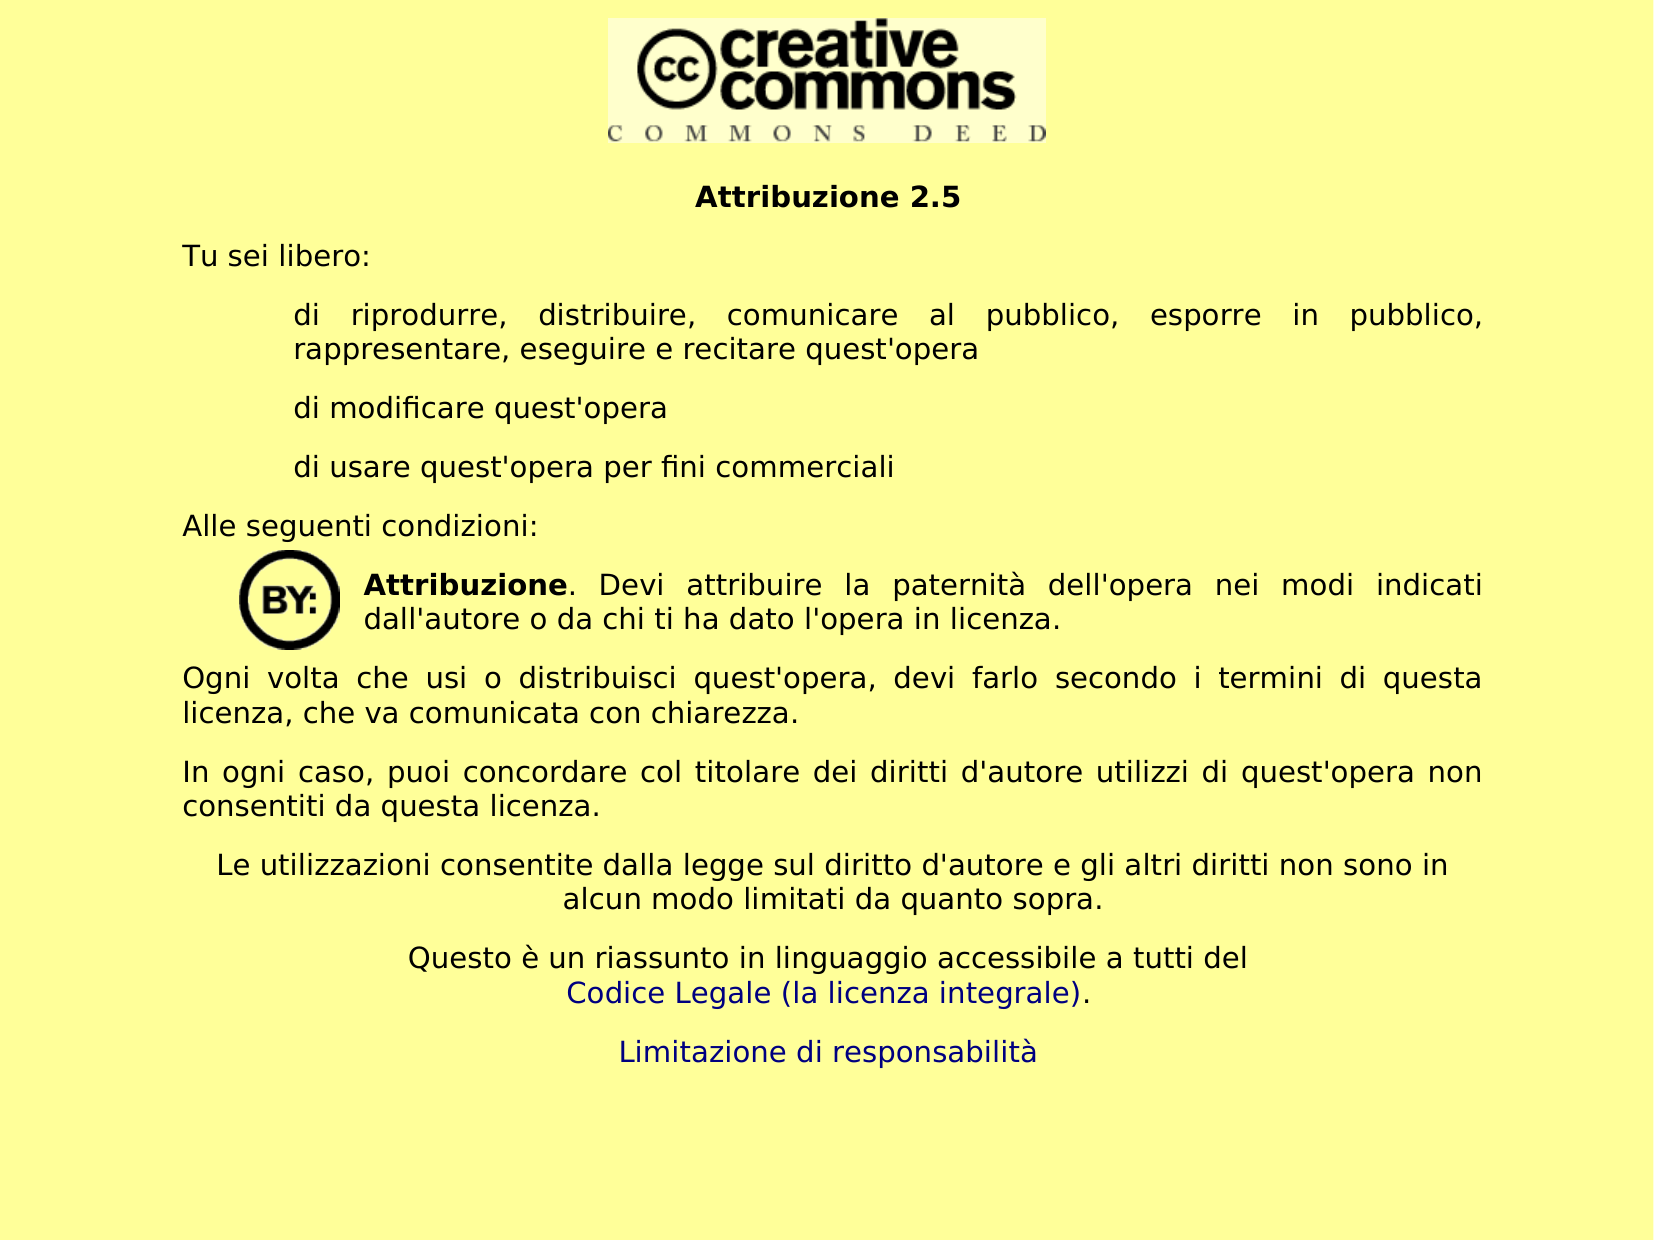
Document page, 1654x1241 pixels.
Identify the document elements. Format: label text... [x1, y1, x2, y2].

picture [608, 18, 1046, 143]
picture [239, 550, 340, 651]
text_box Attribuzione 2.5 Tu sei libero: di riprodurre, distribuire, comunicare al pubblico, esporre in pubblico, rappresentare, eseguire e recitare quest'opera di modificare quest'opera di usare quest'opera per fini commerciali Alle seguenti condizioni: Attribuzione. Devi attribuire la paternità dell'opera nei modi indicati dall'autore o da chi ti ha dato l'opera in licenza. Ogni volta che usi o distribuisci quest'opera, devi farlo secondo i termini di questa licenza, che va comunicata con chiarezza. In ogni caso, puoi concordare col titolare dei diritti d'autore utilizzi di quest'opera non consentiti da questa licenza. Le utilizzazioni consentite dalla legge sul diritto d'autore e gli altri diritti non sono in alcun modo limitati da quanto sopra. Questo è un riassunto in linguaggio accessibile a tutti del Codice Legale (la licenza integrale). Limitazione di responsabilità [167, 172, 1500, 1241]
